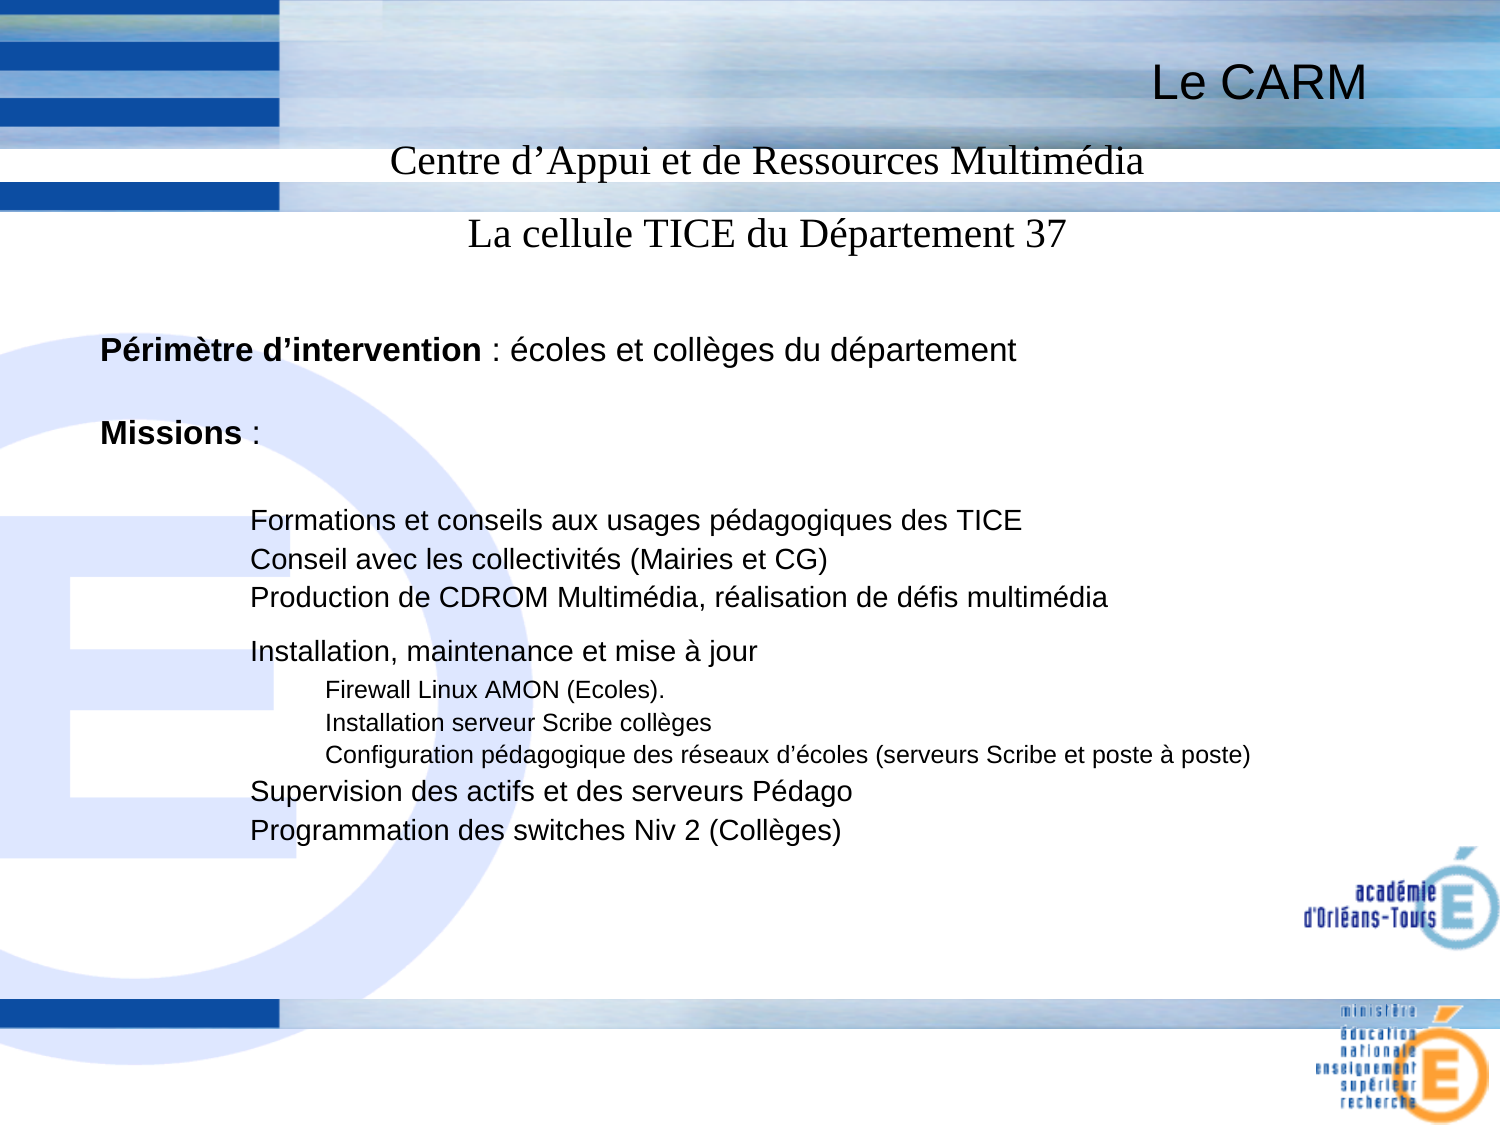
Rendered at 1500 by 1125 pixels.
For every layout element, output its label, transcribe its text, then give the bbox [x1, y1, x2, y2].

picture [1304, 846, 1500, 992]
picture [0, 314, 1500, 1125]
title Le CARM [1057, 42, 1463, 126]
picture [0, 0, 1500, 149]
picture [0, 182, 253, 212]
picture [1282, 182, 1500, 212]
text_box Centre d’Appui et de Ressources Multimédia La cellule TICE du Département 37 [253, 130, 1282, 265]
list Périmètre d’intervention : écoles et collèges du département Missions : Formations et conseils aux usages pédagogiques des TICE Conseil avec les collectivités (Mairies et CG) Production de CDROM Multimédia, réalisation de défis multimédia Installation, maintenance et mise à jour Firewall Linux AMON (Ecoles). Installation serveur Scribe collèges Configuration pédagogique des réseaux d’écoles (serveurs Scribe et poste à poste) Supervision des actifs et des serveurs Pédago Programmation des switches Niv 2 (Collèges) [100, 337, 1380, 1000]
